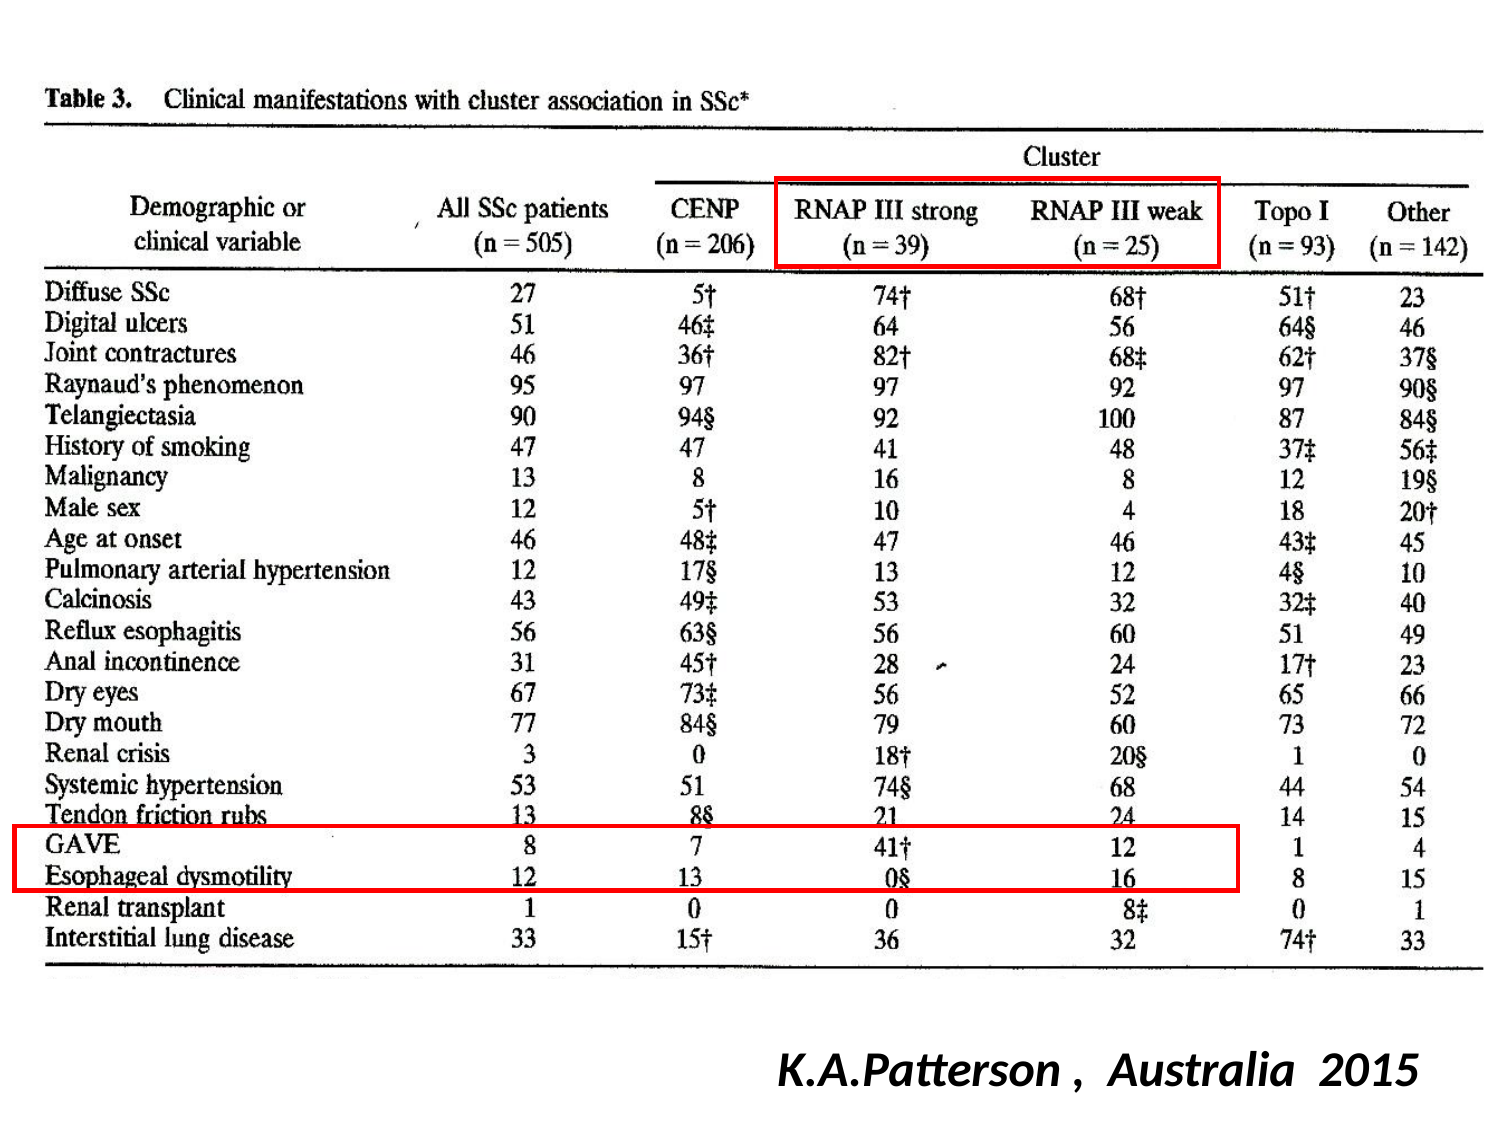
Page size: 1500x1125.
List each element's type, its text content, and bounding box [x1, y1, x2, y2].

picture [17, 828, 1236, 888]
picture [14, 64, 1484, 979]
text_box K.A.Patterson , Australia 2015 [728, 1028, 1443, 1105]
